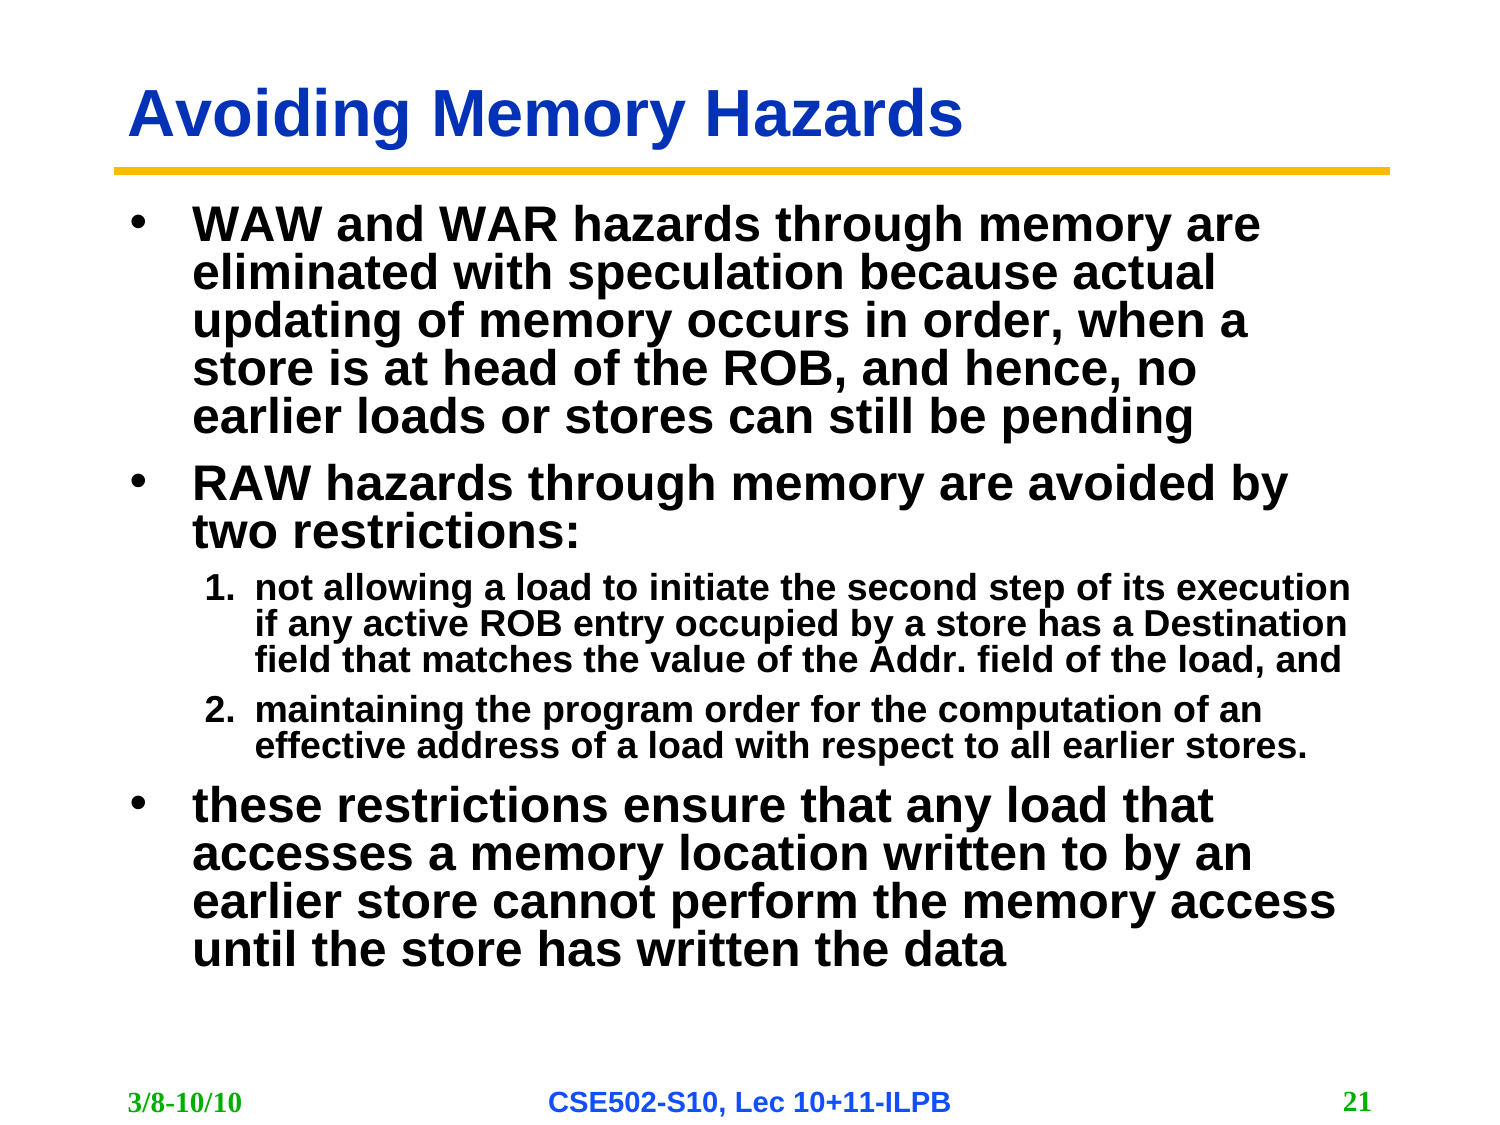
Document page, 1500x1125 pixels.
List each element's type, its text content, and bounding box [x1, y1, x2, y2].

text_box <number> [1074, 1087, 1388, 1113]
text_box 3/8-10/10 [112, 1088, 426, 1113]
text_box CSE502-S10, Lec 10+11-ILPB [512, 1101, 988, 1113]
title Avoiding Memory Hazards [112, 54, 1309, 176]
list WAW and WAR hazards through memory are eliminated with speculation because actual updating of memory occurs in order, when a store is at head of the ROB, and hence, no earlier loads or stores can still be pending RAW hazards through memory are avoided by two restrictions: not allowing a load to initiate the second step of its execution if any active ROB entry occupied by a store has a Destination field that matches the value of the Addr. field of the load, and maintaining the program order for the computation of an effective address of a load with respect to all earlier stores. these restrictions ensure that any load that accesses a memory location written to by an earlier store cannot perform the memory access until the store has written the data [114, 195, 1375, 1101]
